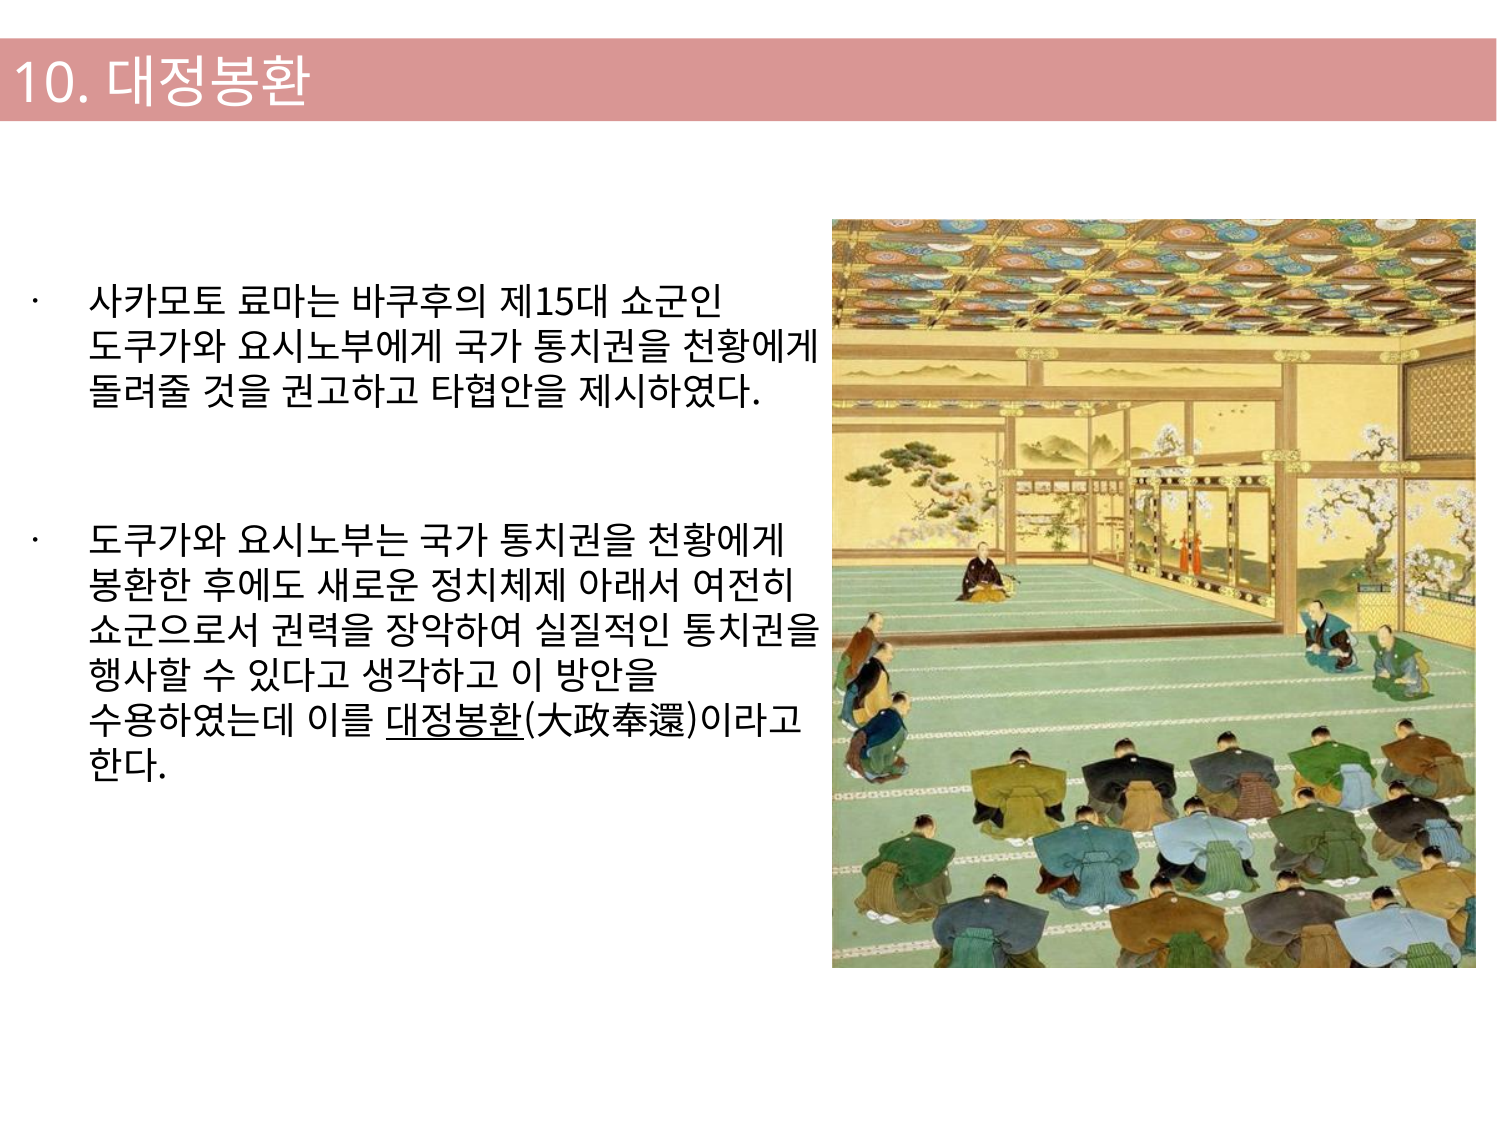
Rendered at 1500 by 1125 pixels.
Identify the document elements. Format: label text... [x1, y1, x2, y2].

picture [832, 219, 1476, 968]
list 사카모토 료마는 바쿠후의 제15대 쇼군인 도쿠가와 요시노부에게 국가 통치권을 천황에게 돌려줄 것을 권고하고 타협안을 제시하였다. 도쿠가와 요시노부는 국가 통치권을 천황에게 봉환한 후에도 새로운 정치체제 아래서 여전히 쇼군으로서 권력을 장악하여 실질적인 통치권을 행사할 수 있다고 생각하고 이 방안을 수용하였는데 이를 대정봉환(大政奉還)이라고 한다. [17, 196, 847, 1071]
text_box 10. 대정봉환 [0, 38, 1497, 122]
